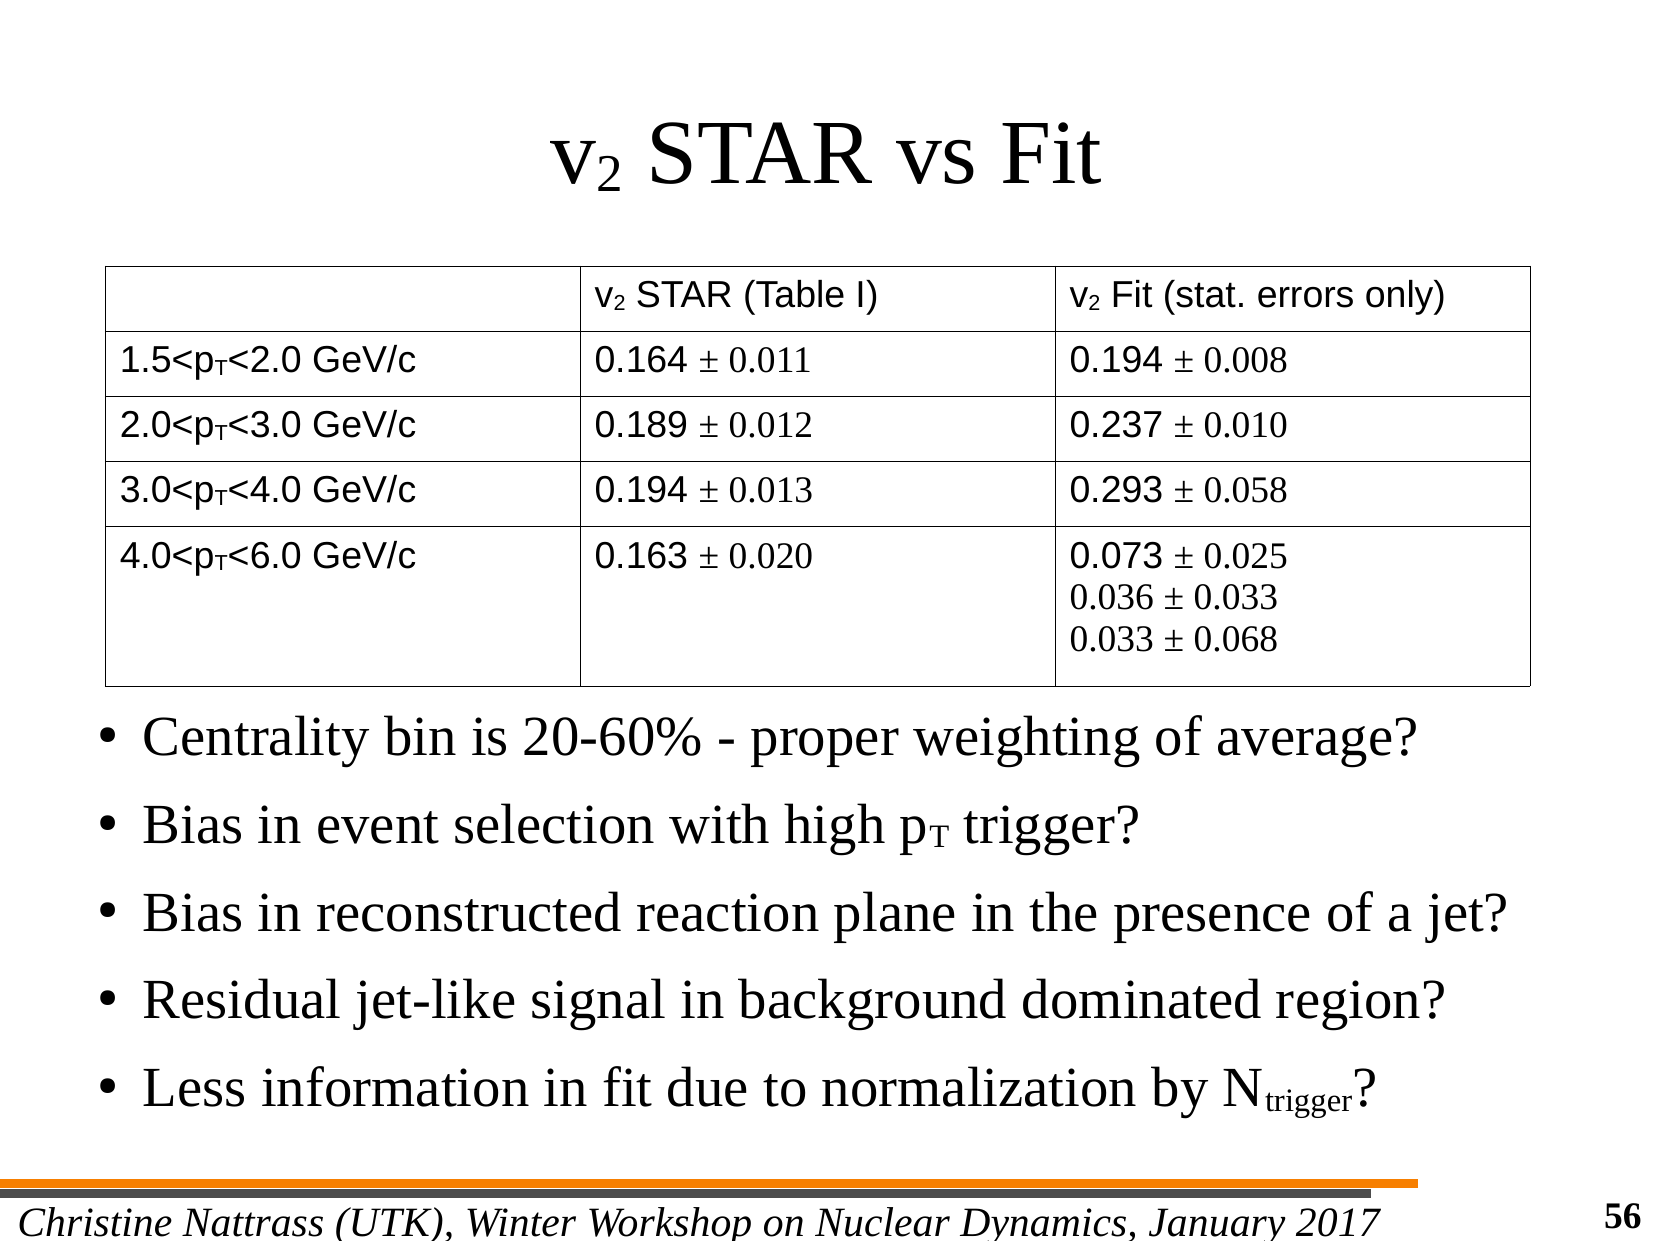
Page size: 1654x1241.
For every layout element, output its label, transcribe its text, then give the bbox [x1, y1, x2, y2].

table_cell 0.194 ± 0.008 [1056, 332, 1530, 396]
table_cell 4.0<pT<6.0 GeV/c [106, 527, 580, 686]
list Centrality bin is 20-60% - proper weighting of average? Bias in event selection with high pT trigger? Bias in reconstructed reaction plane in the presence of a jet? Residual jet-like signal in background dominated region? Less information in fit due to normalization by Ntrigger? [82, 705, 1571, 1126]
table_cell 2.0<pT<3.0 GeV/c [106, 397, 580, 461]
table_cell 0.189 ± 0.012 [581, 397, 1055, 461]
table_cell 0.293 ± 0.058 [1056, 462, 1530, 526]
table_header v2 Fit (stat. errors only) [1056, 267, 1530, 331]
table_cell 1.5<pT<2.0 GeV/c [106, 332, 580, 396]
table_header v2 STAR (Table I) [581, 267, 1055, 331]
table_cell 0.194 ± 0.013 [581, 462, 1055, 526]
table_cell 0.073 ± 0.025 0.036 ± 0.033 0.033 ± 0.068 [1056, 527, 1530, 686]
table_header [106, 267, 580, 331]
table_cell 3.0<pT<4.0 GeV/c [106, 462, 580, 526]
table_cell 0.164 ± 0.011 [581, 332, 1055, 396]
title v2 STAR vs Fit [82, 49, 1571, 257]
table_cell 0.237 ± 0.010 [1056, 397, 1530, 461]
table_cell 0.163 ± 0.020 [581, 527, 1055, 686]
